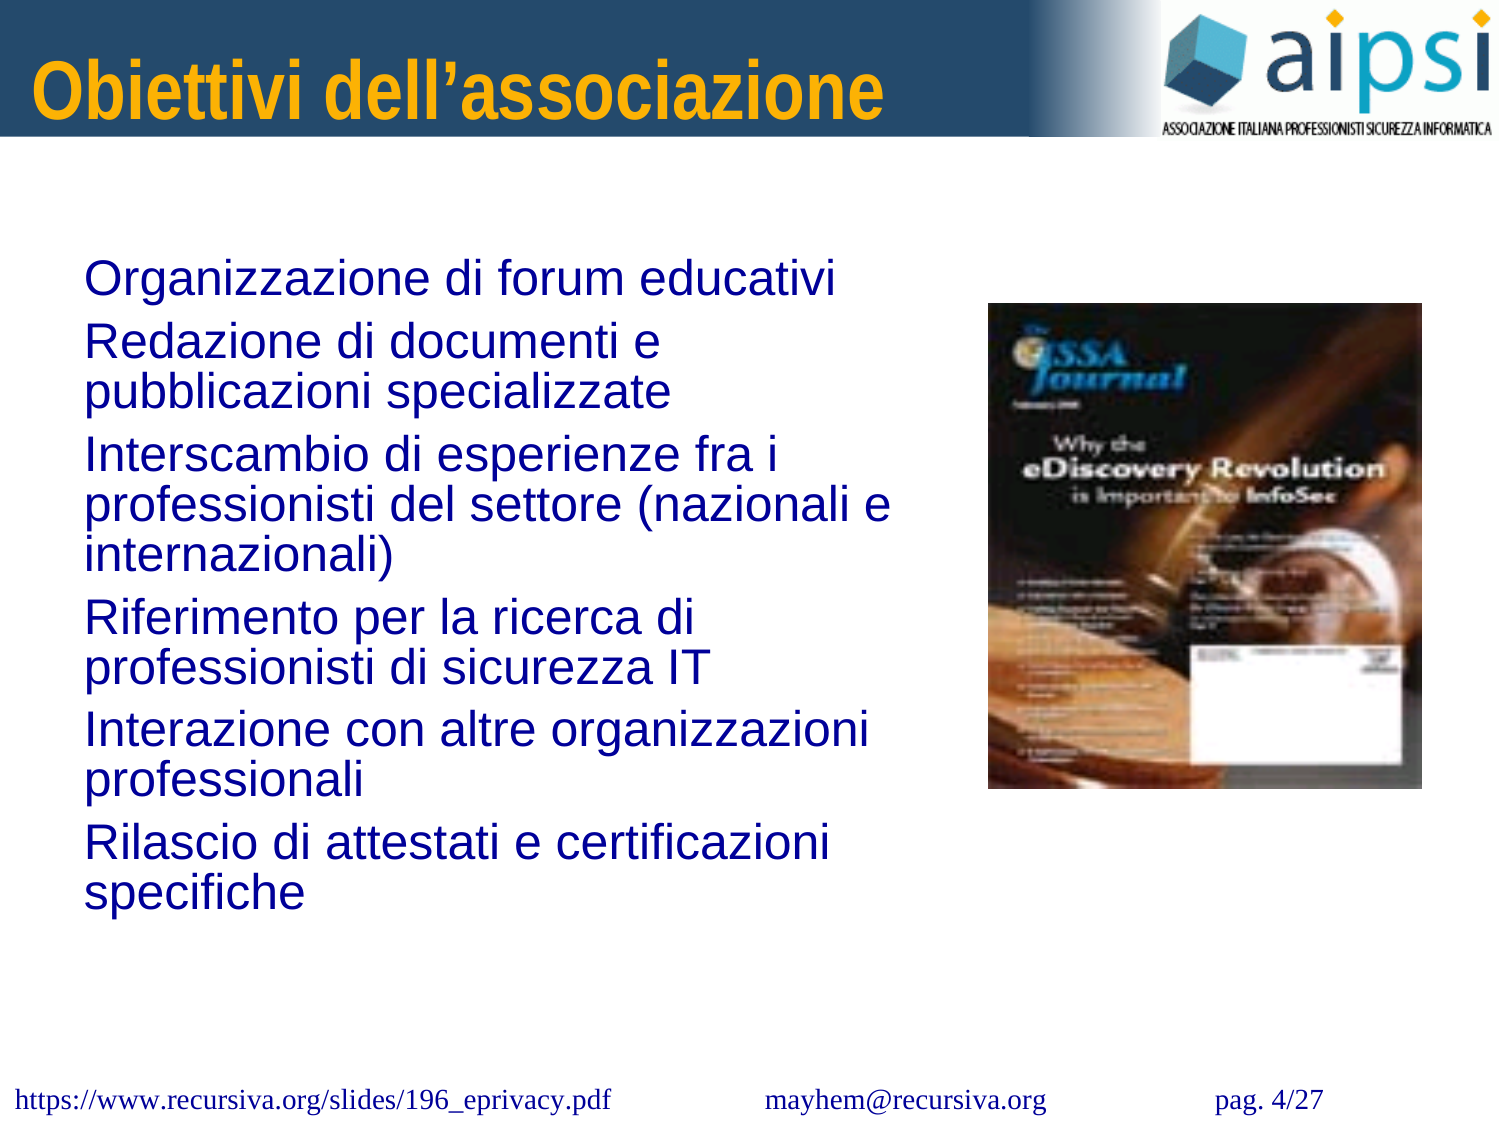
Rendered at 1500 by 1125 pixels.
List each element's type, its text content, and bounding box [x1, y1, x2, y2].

picture [988, 303, 1422, 789]
picture [1157, 0, 1499, 141]
list Organizzazione di forum educativi Redazione di documenti e pubblicazioni specializzate Interscambio di esperienze fra i professionisti del settore (nazionali e internazionali) Riferimento per la ricerca di professionisti di sicurezza IT Interazione con altre organizzazioni professionali Rilascio di attestati e certificazioni specifiche [69, 248, 927, 991]
title Obiettivi dell’associazione [16, 23, 1116, 141]
